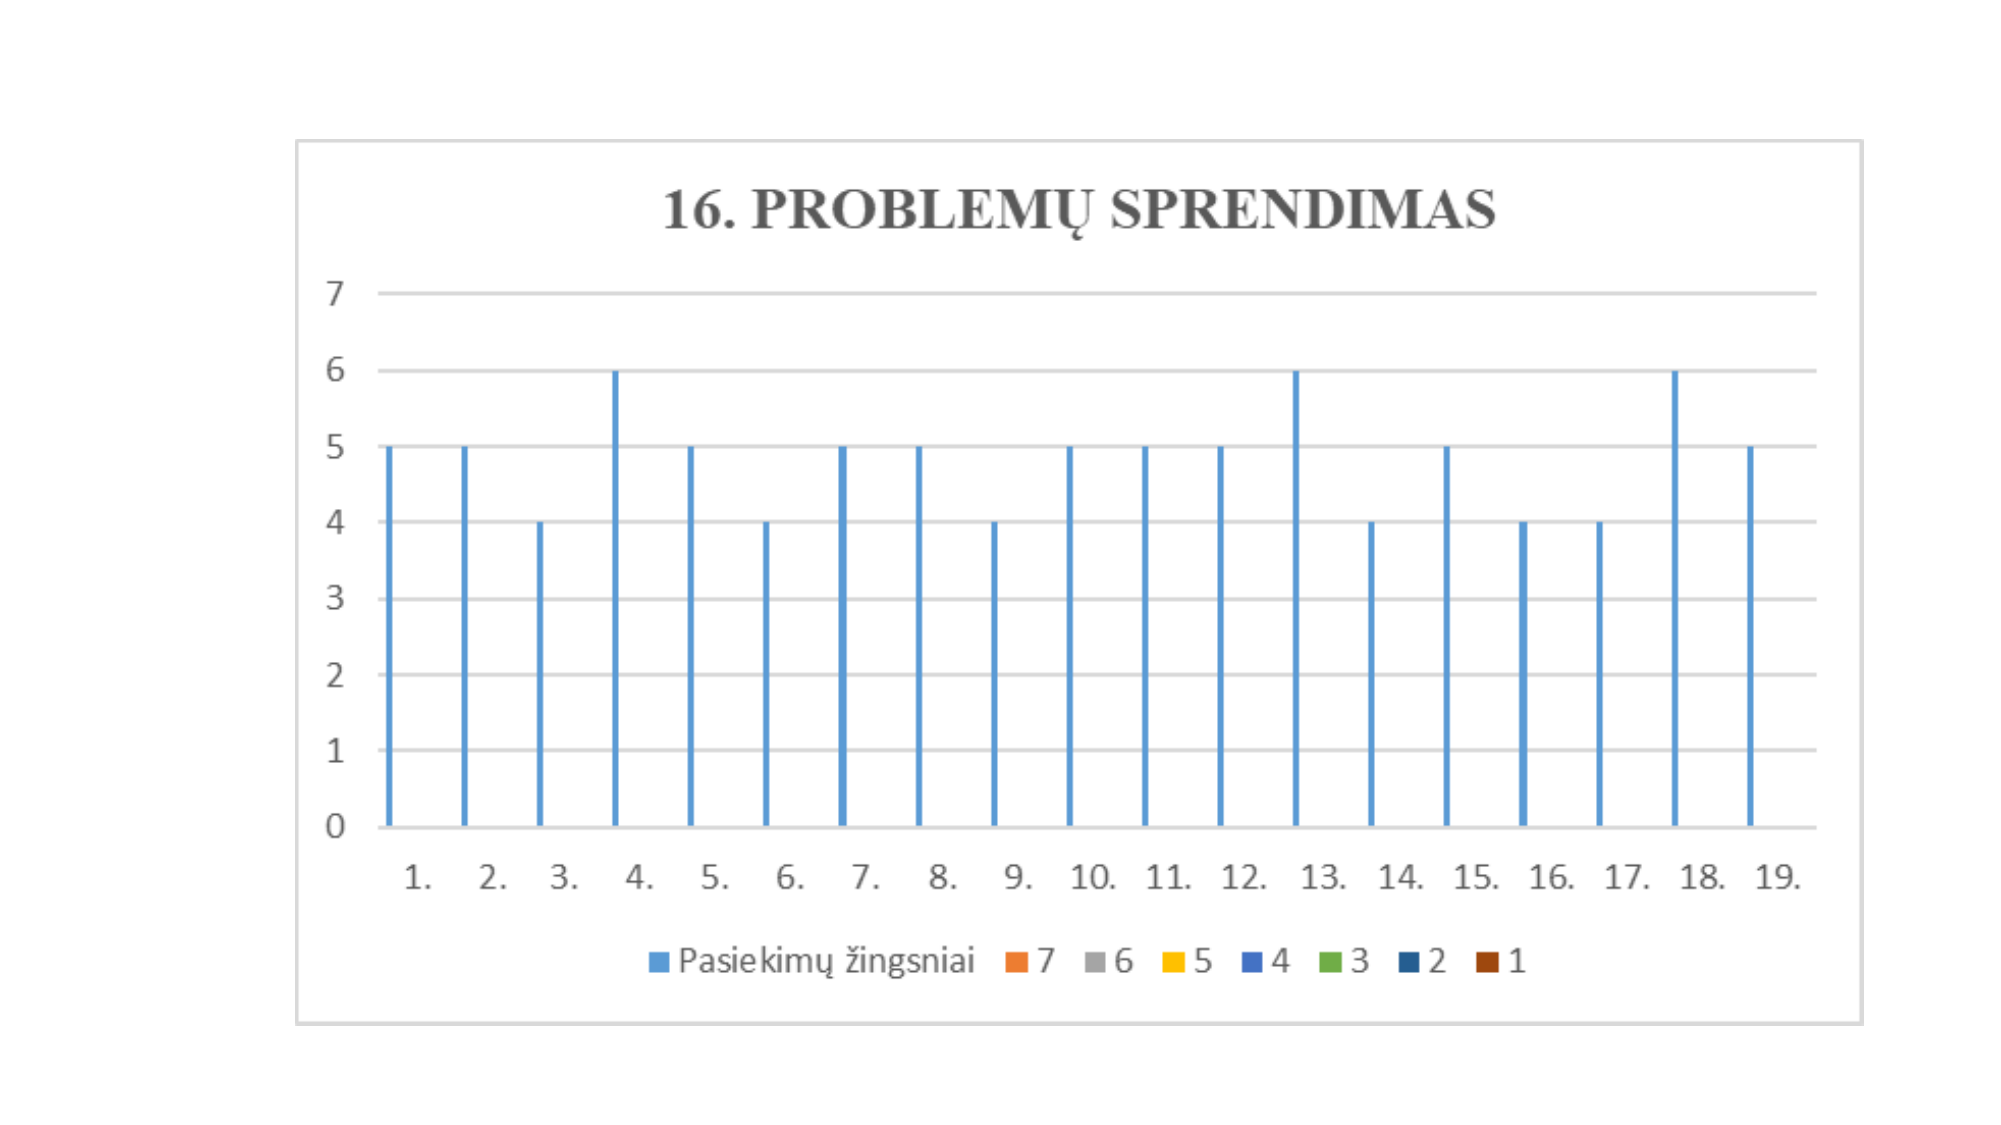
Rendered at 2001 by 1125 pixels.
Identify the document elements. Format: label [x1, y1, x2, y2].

picture [295, 139, 1864, 1026]
